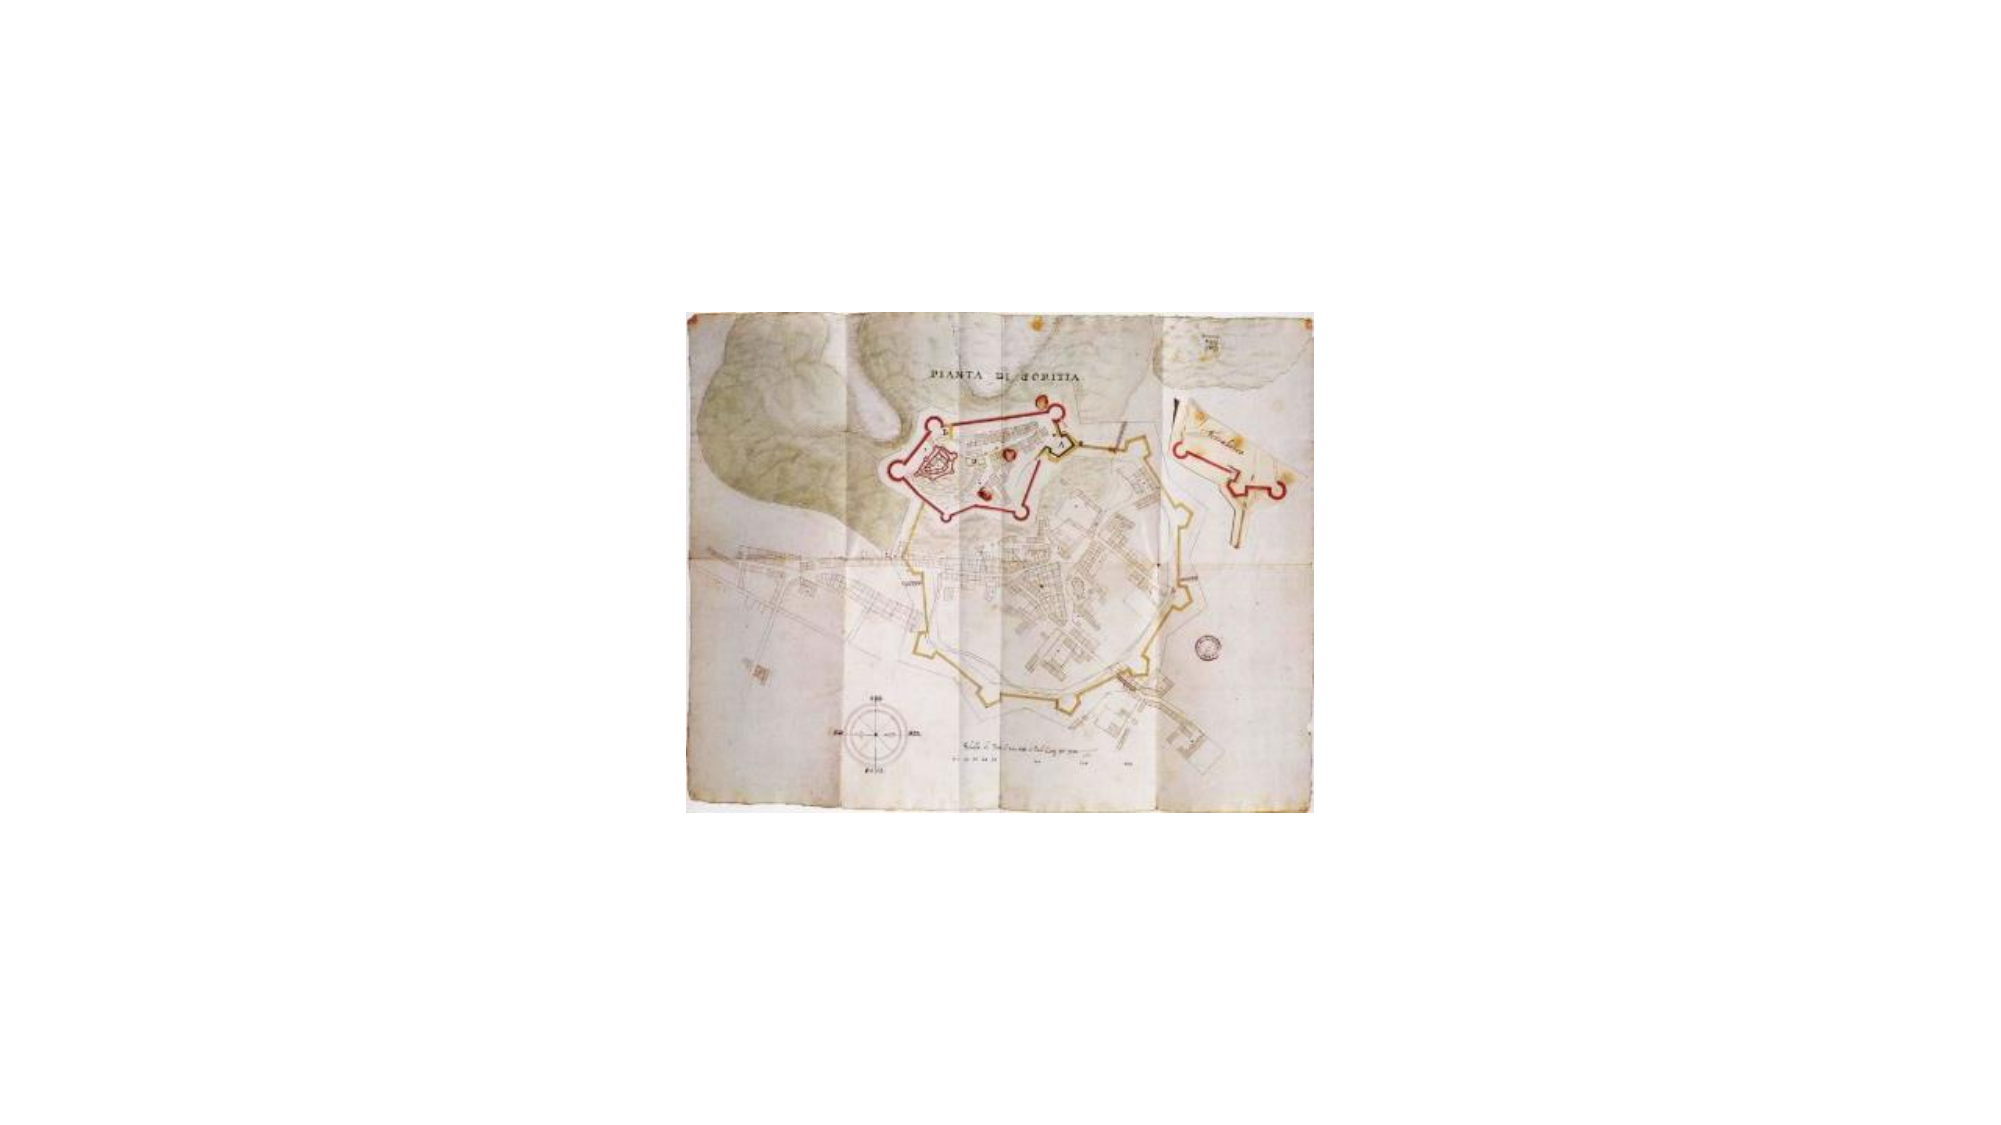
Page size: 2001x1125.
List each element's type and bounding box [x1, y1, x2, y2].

picture [686, 312, 1314, 813]
